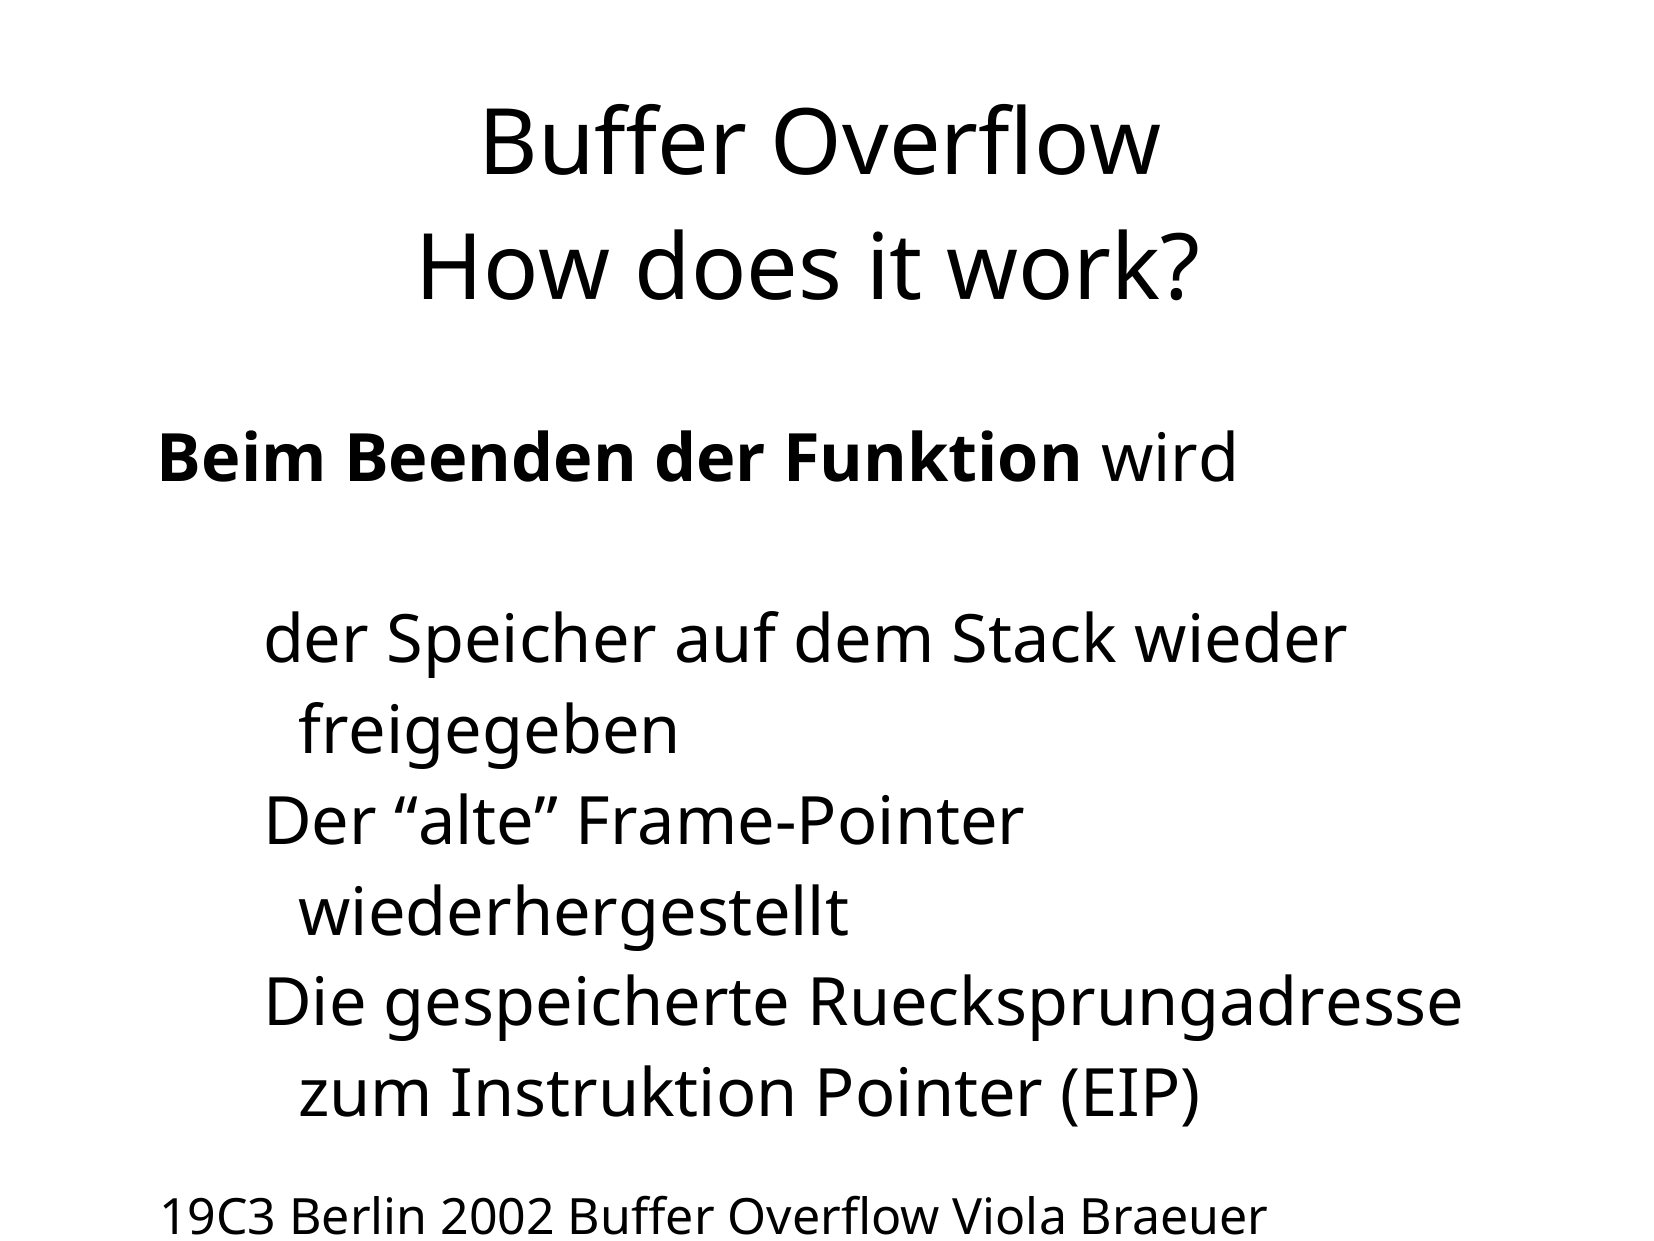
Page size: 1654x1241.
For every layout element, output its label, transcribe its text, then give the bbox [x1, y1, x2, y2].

text_box 19C3 Berlin 2002 Buffer Overflow Viola Braeuer [159, 1112, 1269, 1241]
text_box Beim Beenden der Funktion wird der Speicher auf dem Stack wieder freigegeben Der “alte” Frame-Pointer wiederhergestellt Die gespeicherte Ruecksprungadresse zum Instruktion Pointer (EIP) [121, 228, 1534, 1137]
text_box Buffer Overflow How does it work? [114, 0, 1527, 327]
